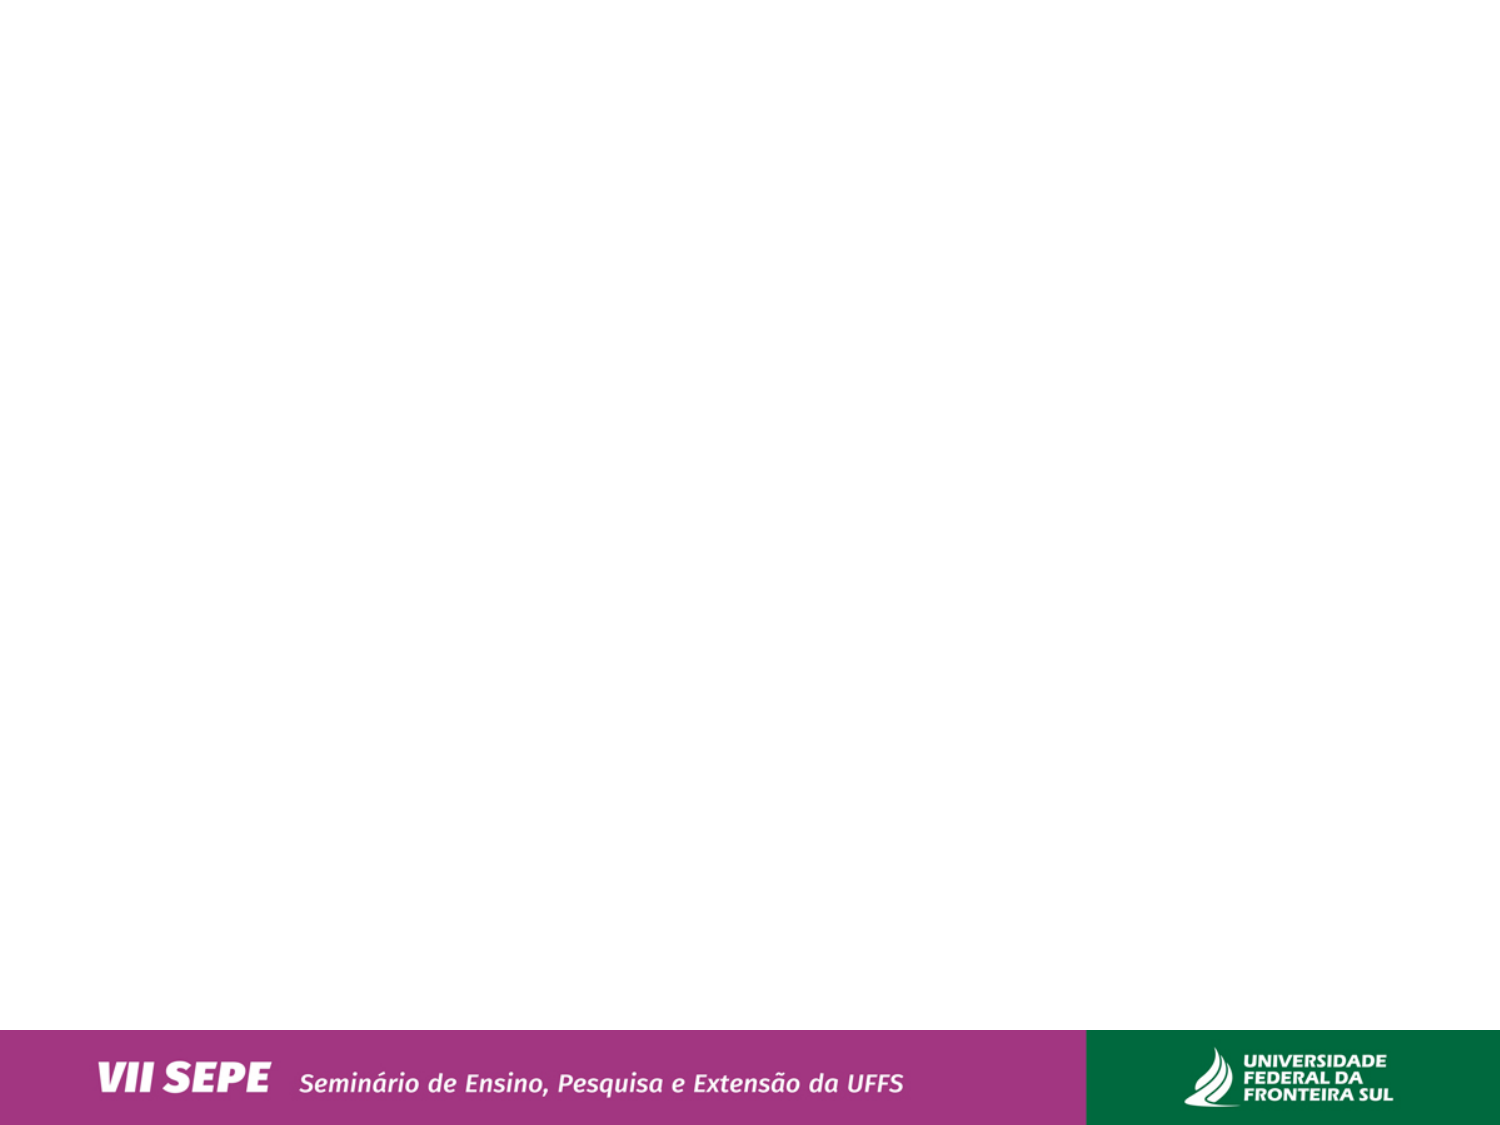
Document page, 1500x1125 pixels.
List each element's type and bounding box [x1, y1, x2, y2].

picture [0, 1030, 1500, 1125]
